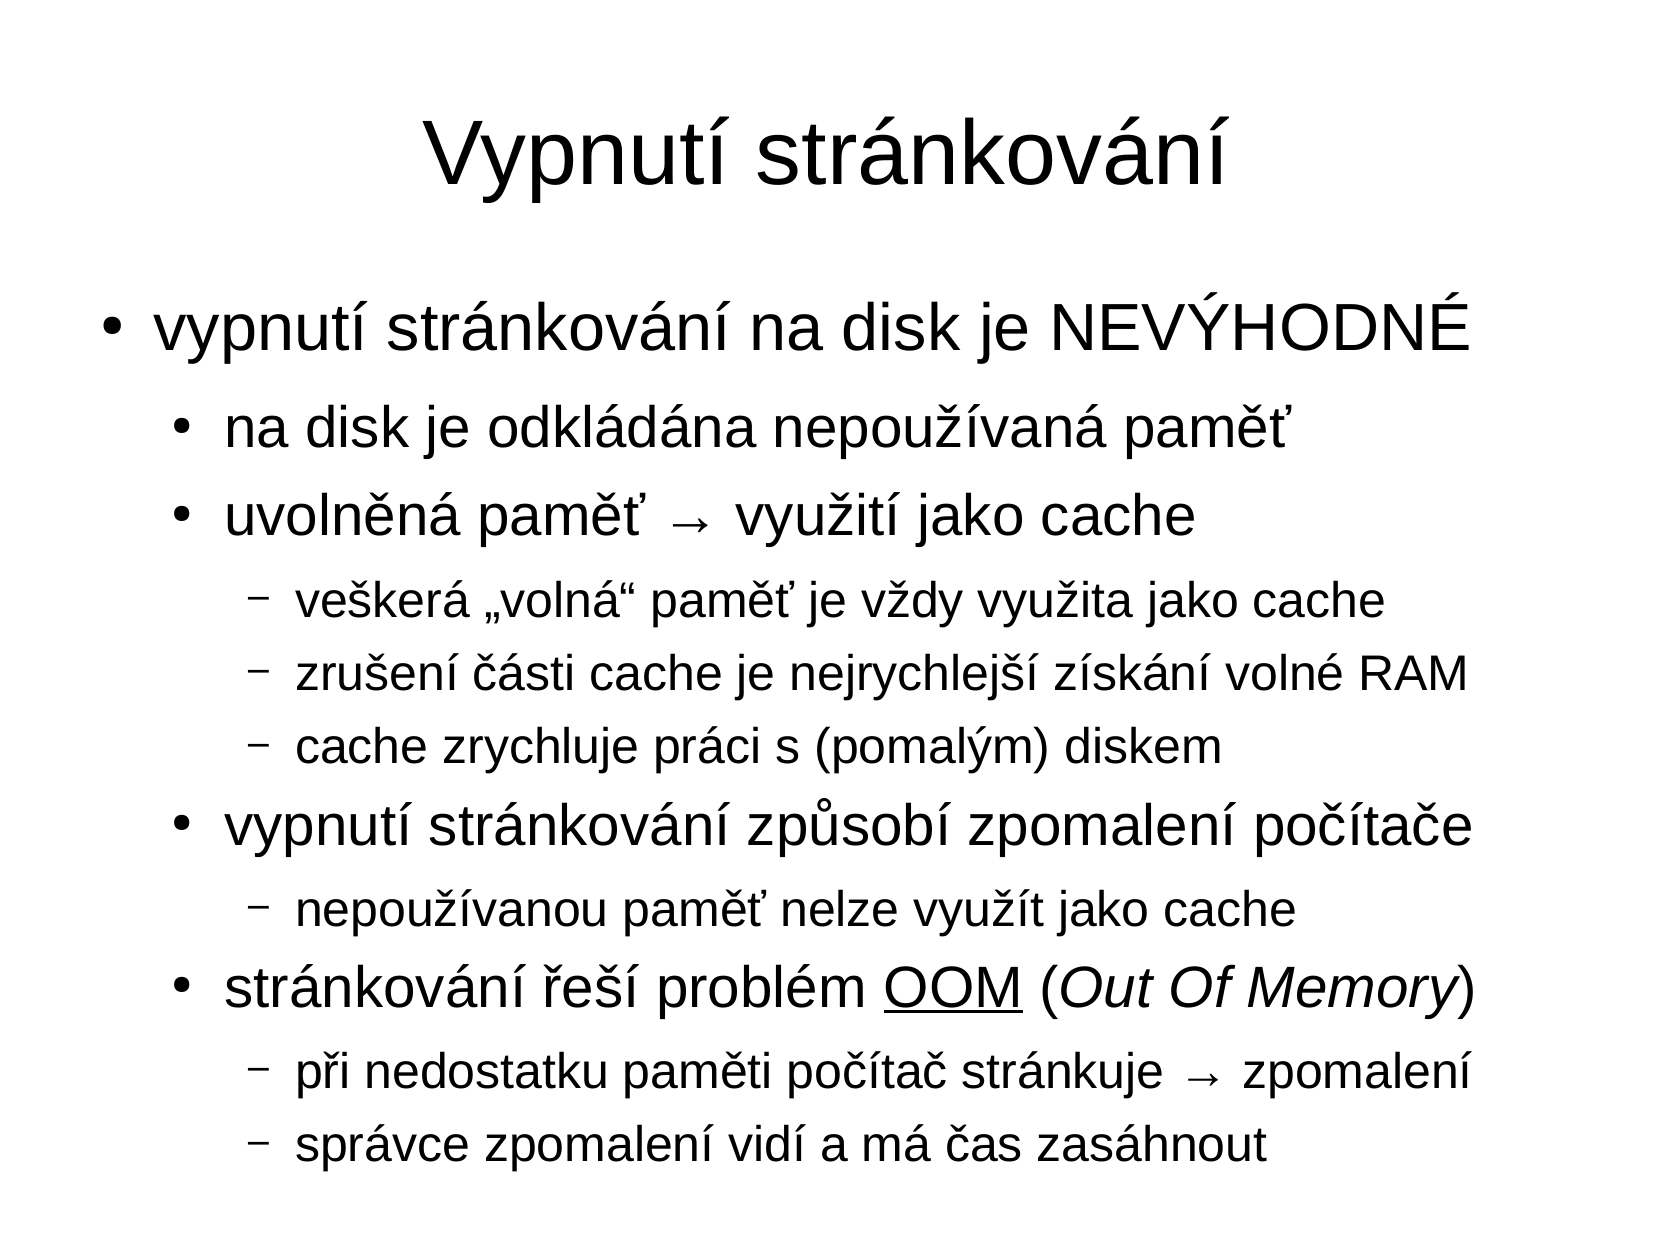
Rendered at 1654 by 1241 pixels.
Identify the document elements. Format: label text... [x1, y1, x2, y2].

title Vypnutí stránkování [82, 49, 1571, 257]
list vypnutí stránkování na disk je NEVÝHODNÉ na disk je odkládána nepoužívaná paměť uvolněná paměť → využití jako cache veškerá „volná“ paměť je vždy využita jako cache zrušení části cache je nejrychlejší získání volné RAM cache zrychluje práci s (pomalým) diskem vypnutí stránkování způsobí zpomalení počítače nepoužívanou paměť nelze využít jako cache stránkování řeší problém OOM (Out Of Memory) při nedostatku paměti počítač stránkuje → zpomalení správce zpomalení vidí a má čas zasáhnout [82, 290, 1571, 1173]
